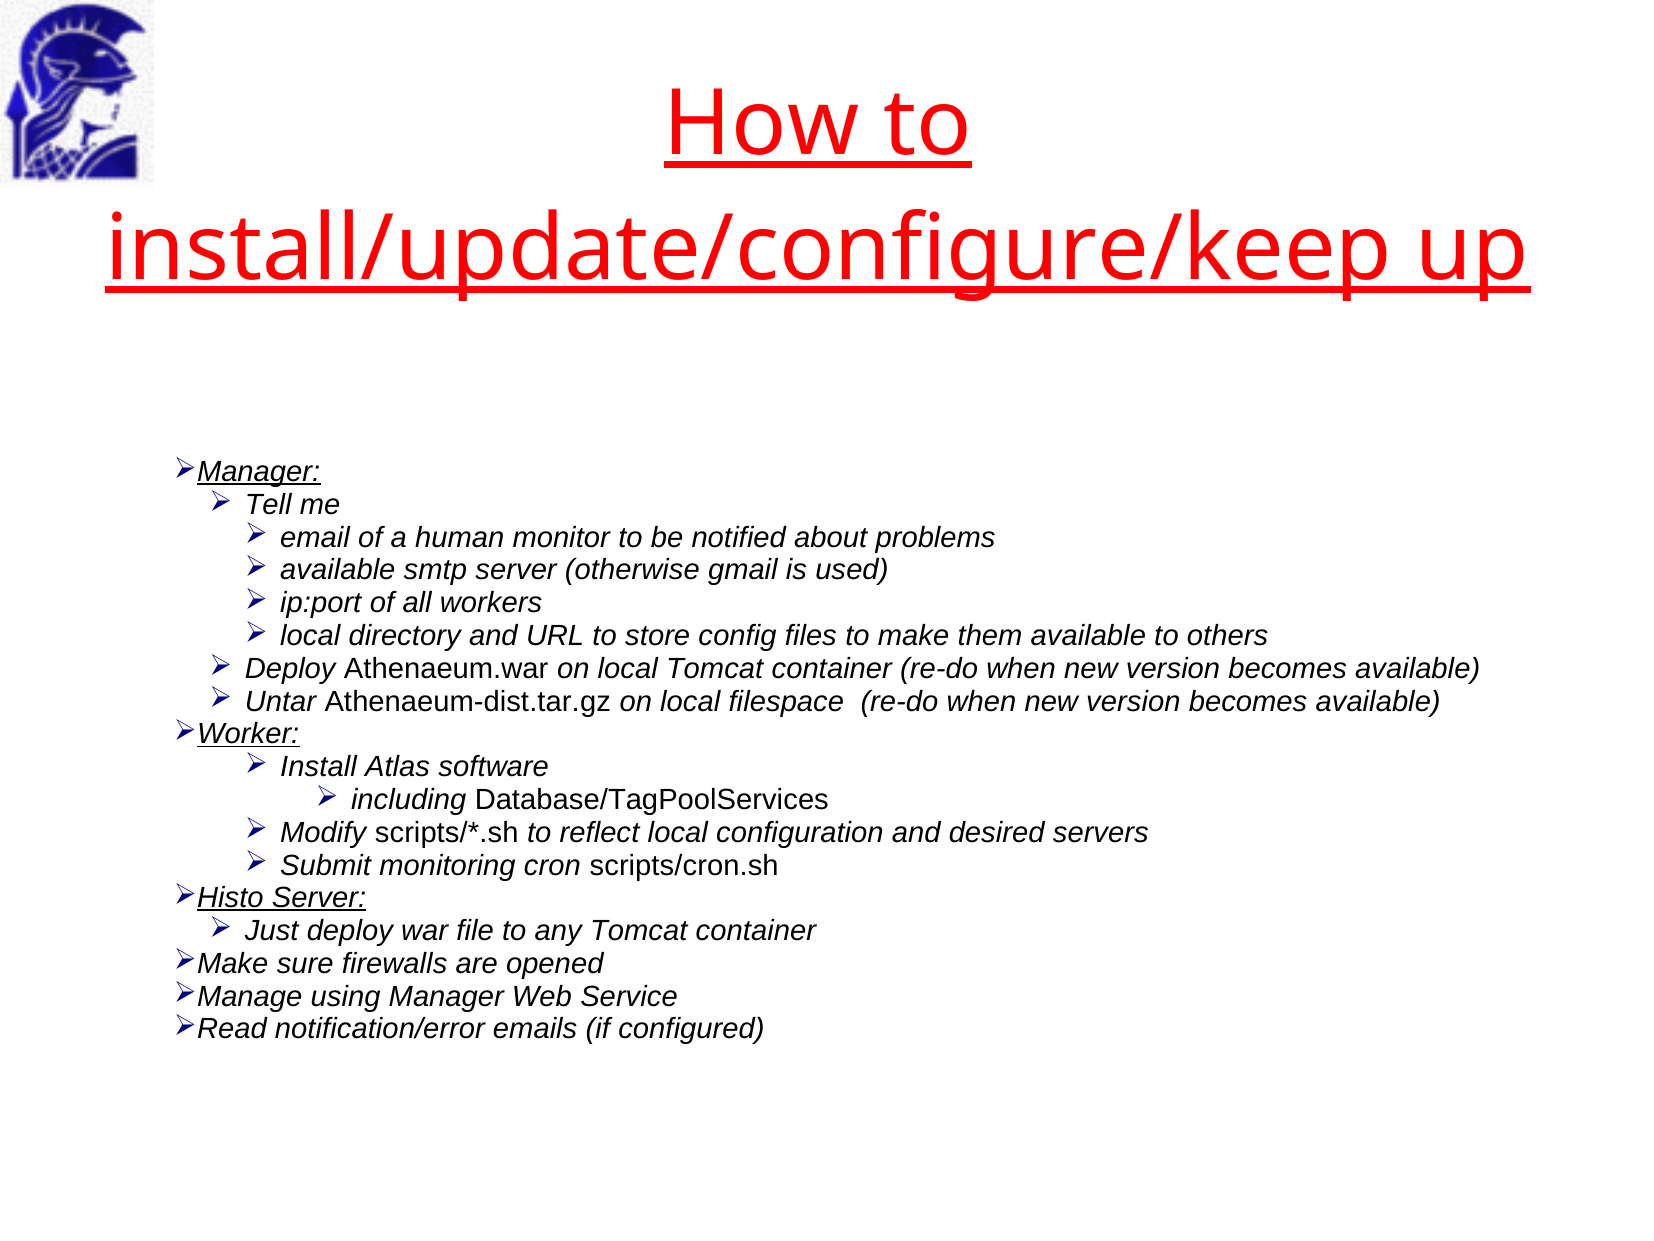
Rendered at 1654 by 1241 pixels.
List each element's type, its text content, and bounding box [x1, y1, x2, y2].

picture [0, 0, 154, 188]
title How to install/update/configure/keep up [73, 75, 1562, 288]
text_box Manager: Tell me email of a human monitor to be notified about problems available smtp server (otherwise gmail is used) ip:port of all workers local directory and URL to store config files to make them available to others Deploy Athenaeum.war on local Tomcat container (re-do when new version becomes available) Untar Athenaeum-dist.tar.gz on local filespace (re-do when new version becomes available) Worker: Install Atlas software including Database/TagPoolServices Modify scripts/*.sh to reflect local configuration and desired servers Submit monitoring cron scripts/cron.sh Histo Server: Just deploy war file to any Tomcat container Make sure firewalls are opened Manage using Manager Web Service Read notification/error emails (if configured) [159, 447, 1559, 1053]
